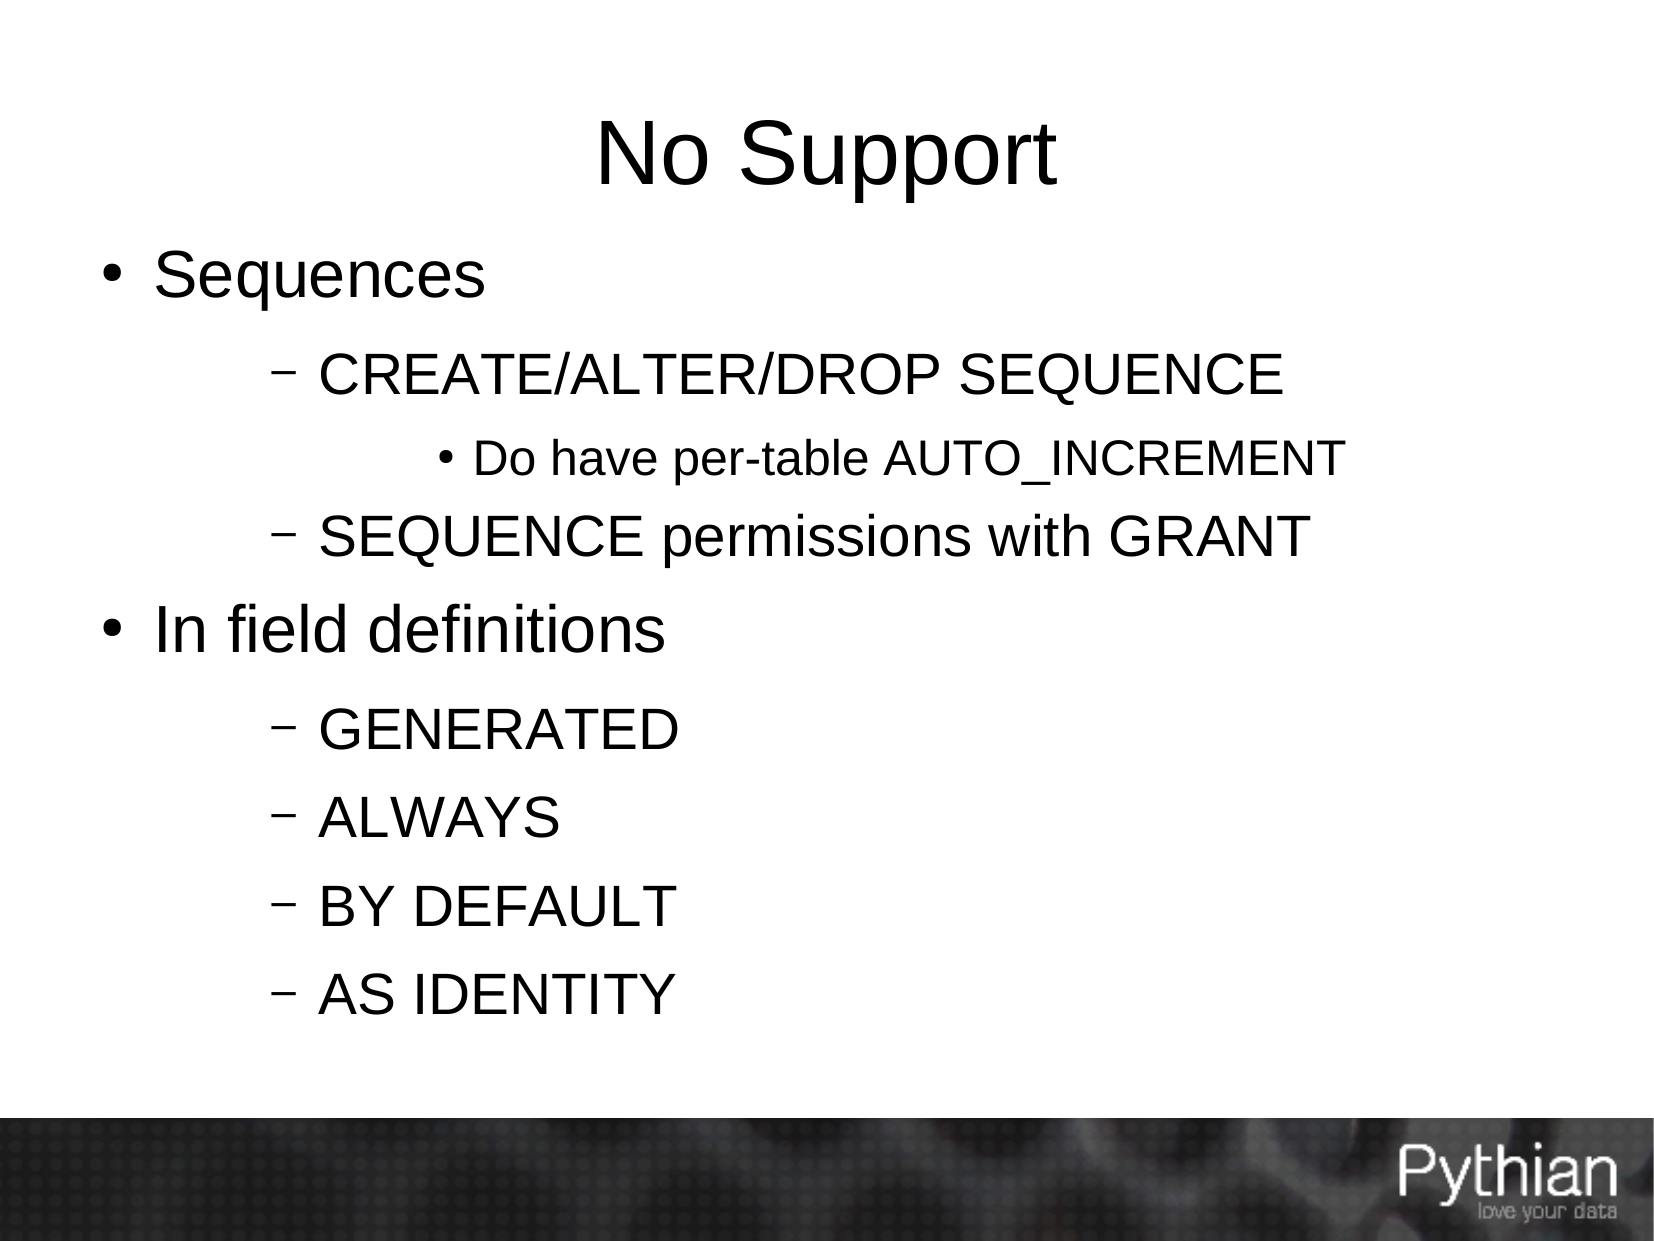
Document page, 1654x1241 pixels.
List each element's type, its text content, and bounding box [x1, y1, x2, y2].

title No Support [82, 49, 1571, 237]
list Sequences CREATE/ALTER/DROP SEQUENCE Do have per-table AUTO_INCREMENT SEQUENCE permissions with GRANT In field definitions GENERATED ALWAYS BY DEFAULT AS IDENTITY [82, 237, 1571, 1125]
picture [0, 1118, 1654, 1241]
